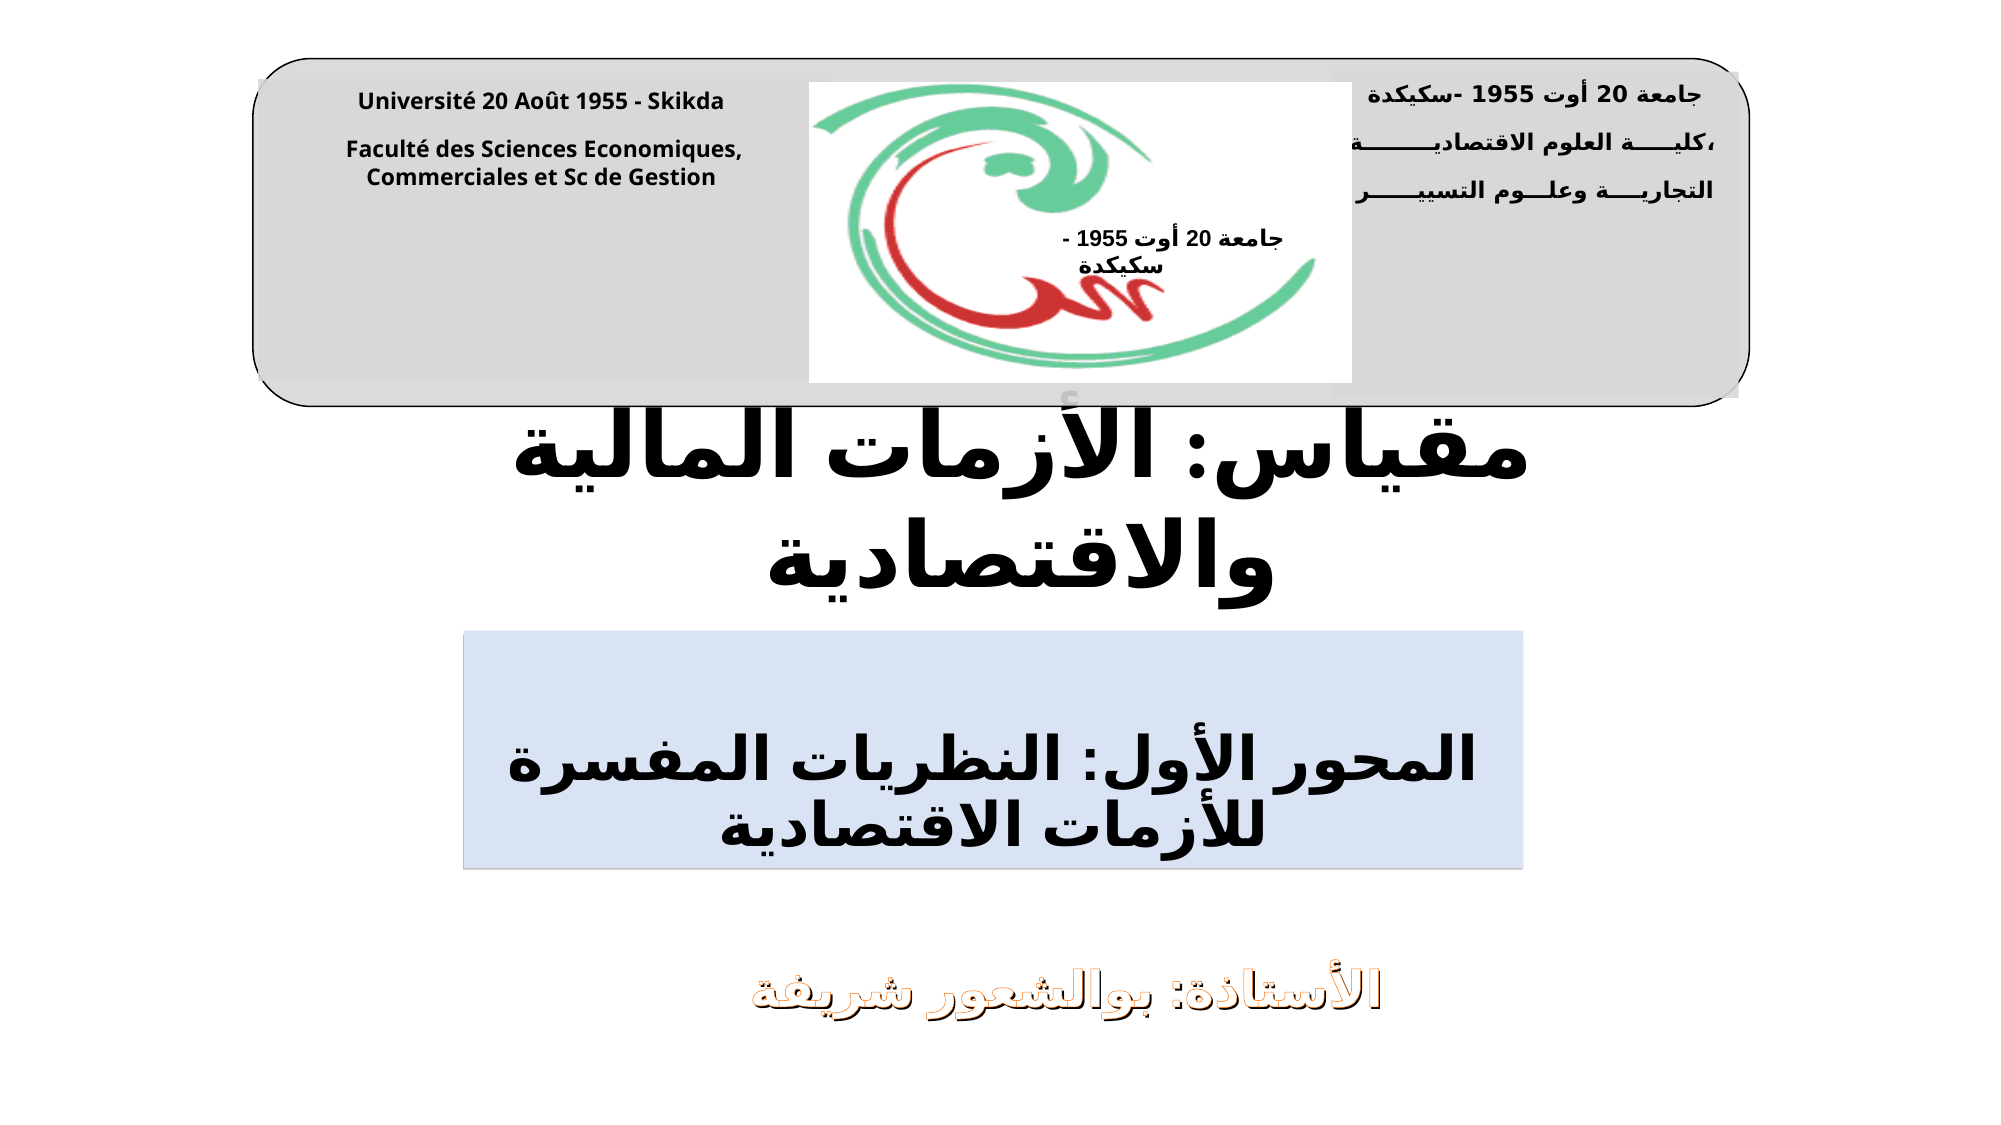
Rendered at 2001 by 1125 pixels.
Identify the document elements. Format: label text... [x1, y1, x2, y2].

text_box [252, 92, 258, 373]
picture [809, 82, 1352, 383]
text_box [266, 58, 1729, 82]
text_box جامعة 20 أوت 1955 - سكيكدة [934, 223, 1309, 276]
text_box جامعة 20 أوت 1955 -سكيكدة كليـــــة العلوم الاقتصاديـــــــــة، التجاريــــة وعلـــوم التسييــــــر [1332, 72, 1739, 398]
text_box [1739, 83, 1750, 382]
text_box الأستاذة: بوالشعور شريفة [678, 949, 1454, 1057]
text_box المحور الأول: النظريات المفسرة للأزمات الاقتصادية [463, 630, 1524, 869]
text_box مقياس: الأزمات المالية والاقتصادية [378, 407, 1666, 622]
text_box [262, 381, 1722, 407]
text_box Université 20 Août 1955 - Skikda Faculté des Sciences Economiques, Commerciales et Sc de Gestion [258, 79, 831, 381]
